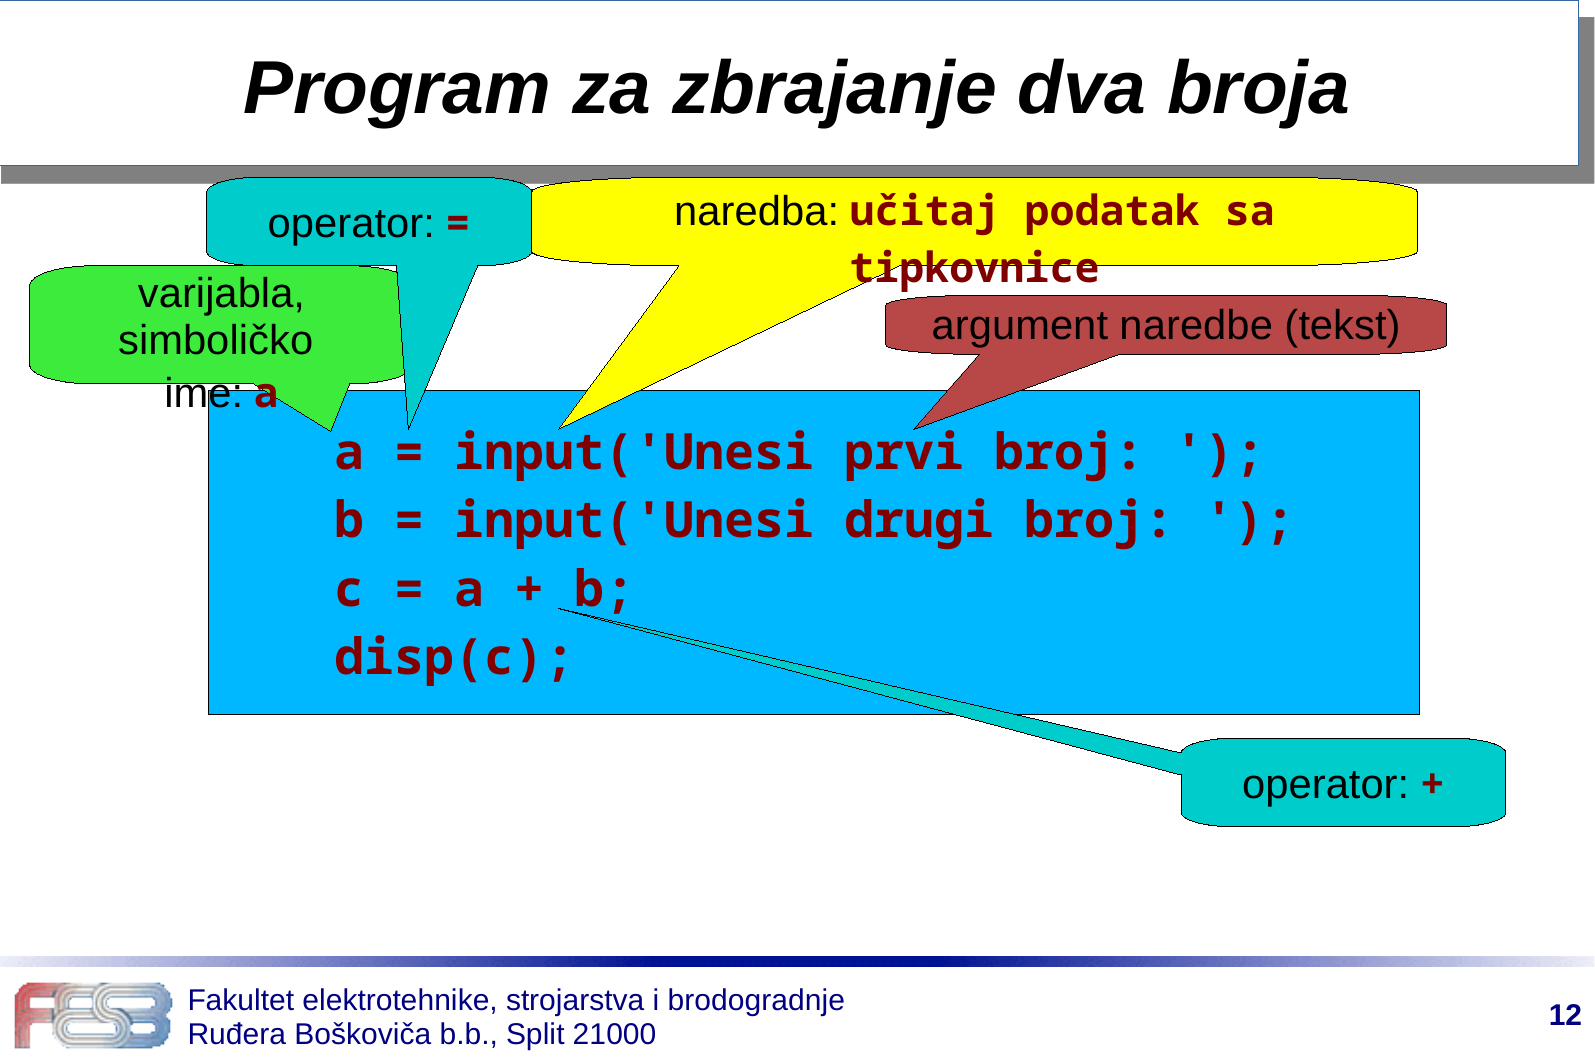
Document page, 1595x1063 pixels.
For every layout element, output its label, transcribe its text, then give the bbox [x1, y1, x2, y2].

text_box argument naredbe (tekst) [885, 295, 1447, 430]
picture [9, 975, 177, 1059]
picture [0, 956, 1595, 967]
text_box operator: = [206, 177, 532, 430]
text_box naredba: učitaj podatak sa tipkovnice [532, 177, 1418, 430]
text_box operator: + [558, 608, 1506, 827]
text_box a = input('Unesi prvi broj: '); b = input('Unesi drugi broj: '); c = a + b; disp(c); [208, 390, 1420, 715]
text_box varijabla, simboličko ime: a [29, 265, 404, 432]
title Program za zbrajanje dva broja [0, 0, 1595, 175]
